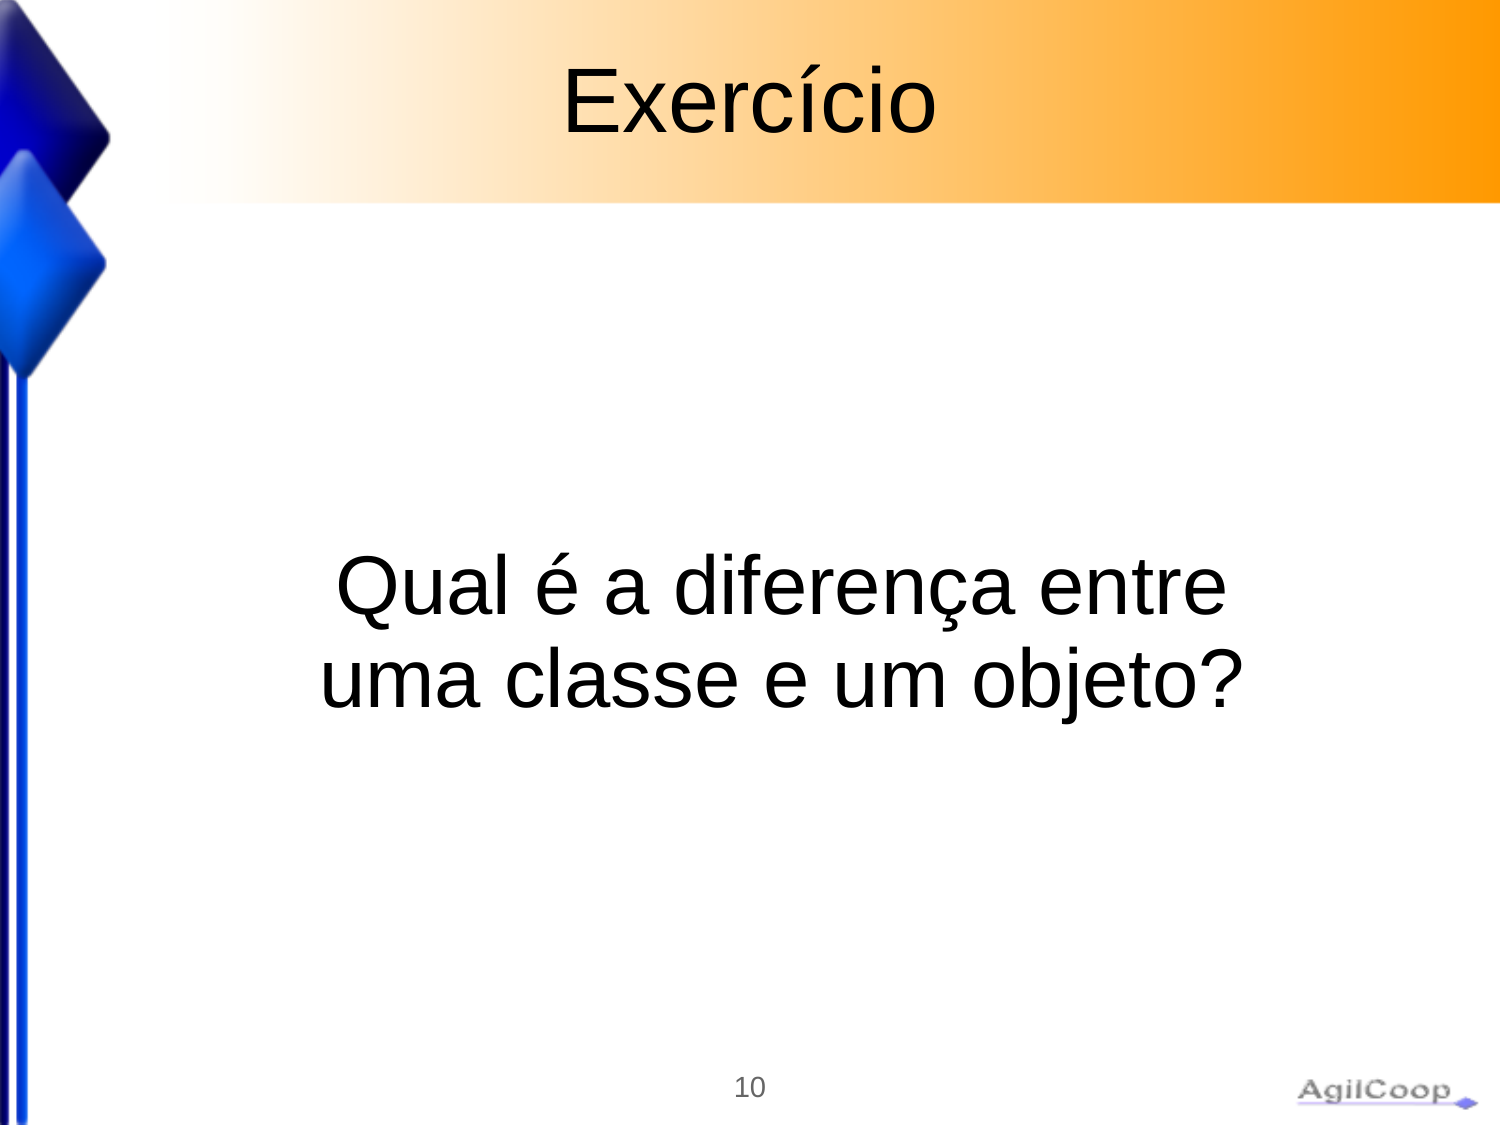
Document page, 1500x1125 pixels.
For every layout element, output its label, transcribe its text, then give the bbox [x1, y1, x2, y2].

picture [0, 0, 1500, 1125]
title Exercício [75, 7, 1425, 196]
subtitle Qual é a diferença entre uma classe e um objeto? [107, 246, 1458, 1018]
